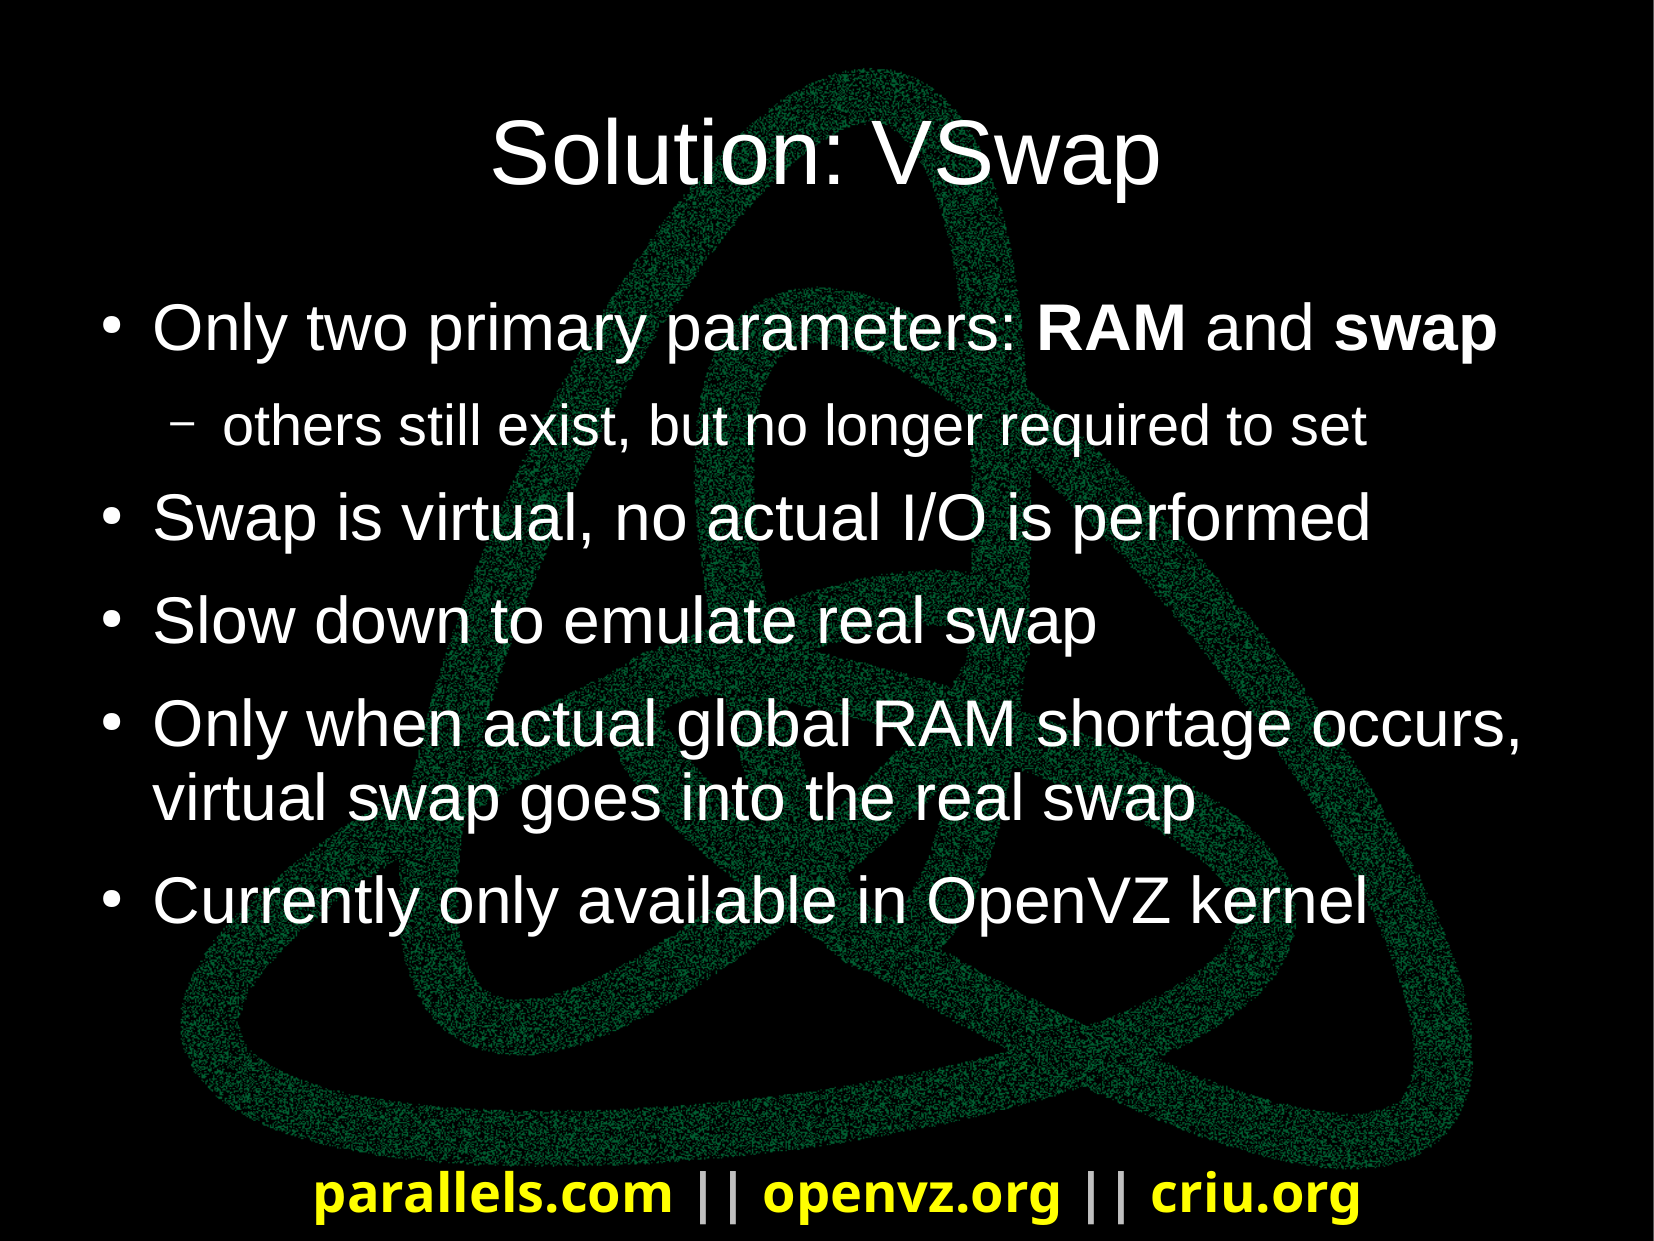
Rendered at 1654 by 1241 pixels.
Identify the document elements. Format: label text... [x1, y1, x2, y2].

list Only two primary parameters: RAM and swap others still exist, but no longer required to set Swap is virtual, no actual I/O is performed Slow down to emulate real swap Only when actual global RAM shortage occurs, virtual swap goes into the real swap Currently only available in OpenVZ kernel [82, 290, 1538, 1010]
picture [0, 0, 1654, 1241]
title Solution: VSwap [82, 49, 1571, 257]
